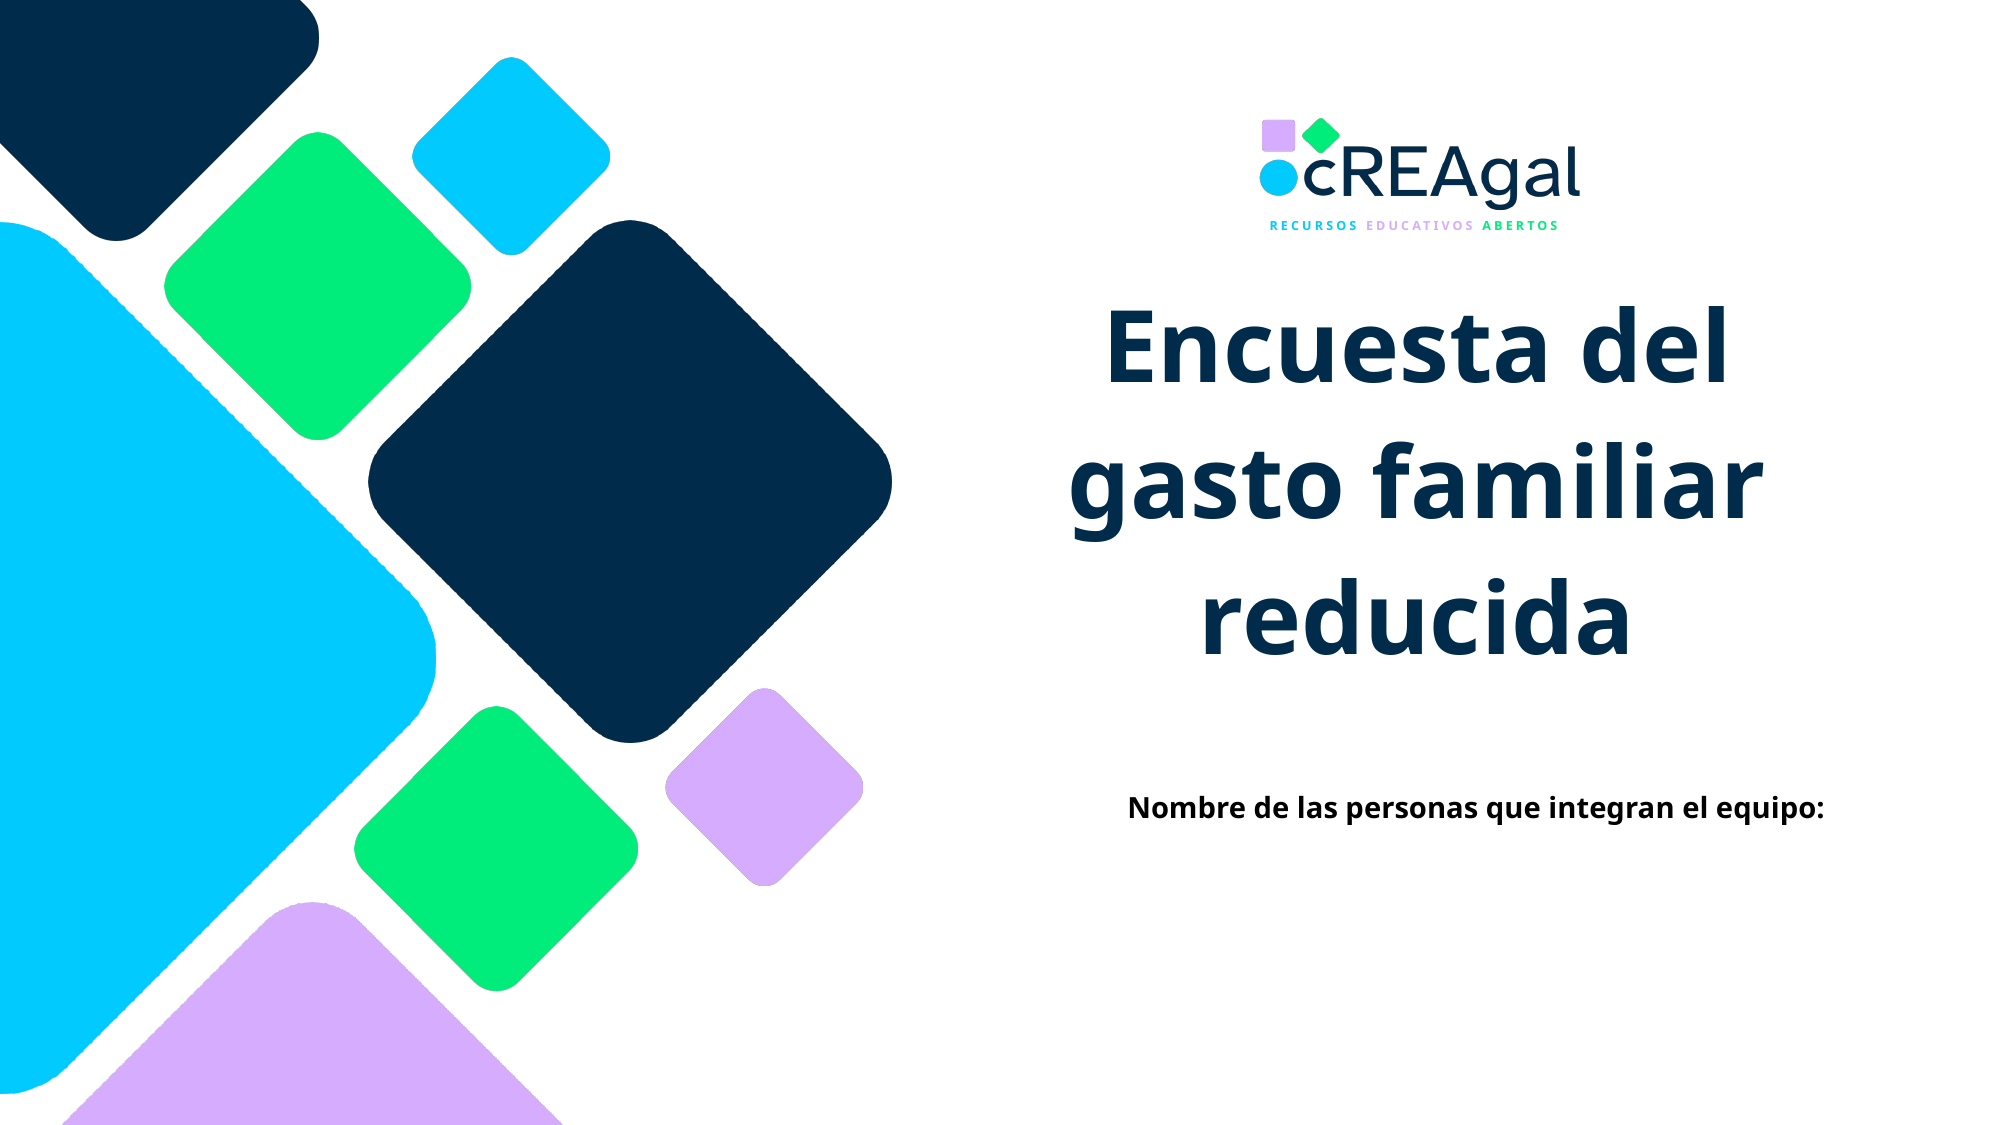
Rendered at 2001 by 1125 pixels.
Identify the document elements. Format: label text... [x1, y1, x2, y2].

picture [1259, 118, 1580, 210]
title Encuesta del gasto familiar reducida [974, 293, 1861, 666]
picture [515, 57, 610, 149]
text_box Nombre de las personas que integran el equipo: [1092, 738, 1861, 916]
picture [0, 0, 892, 1125]
